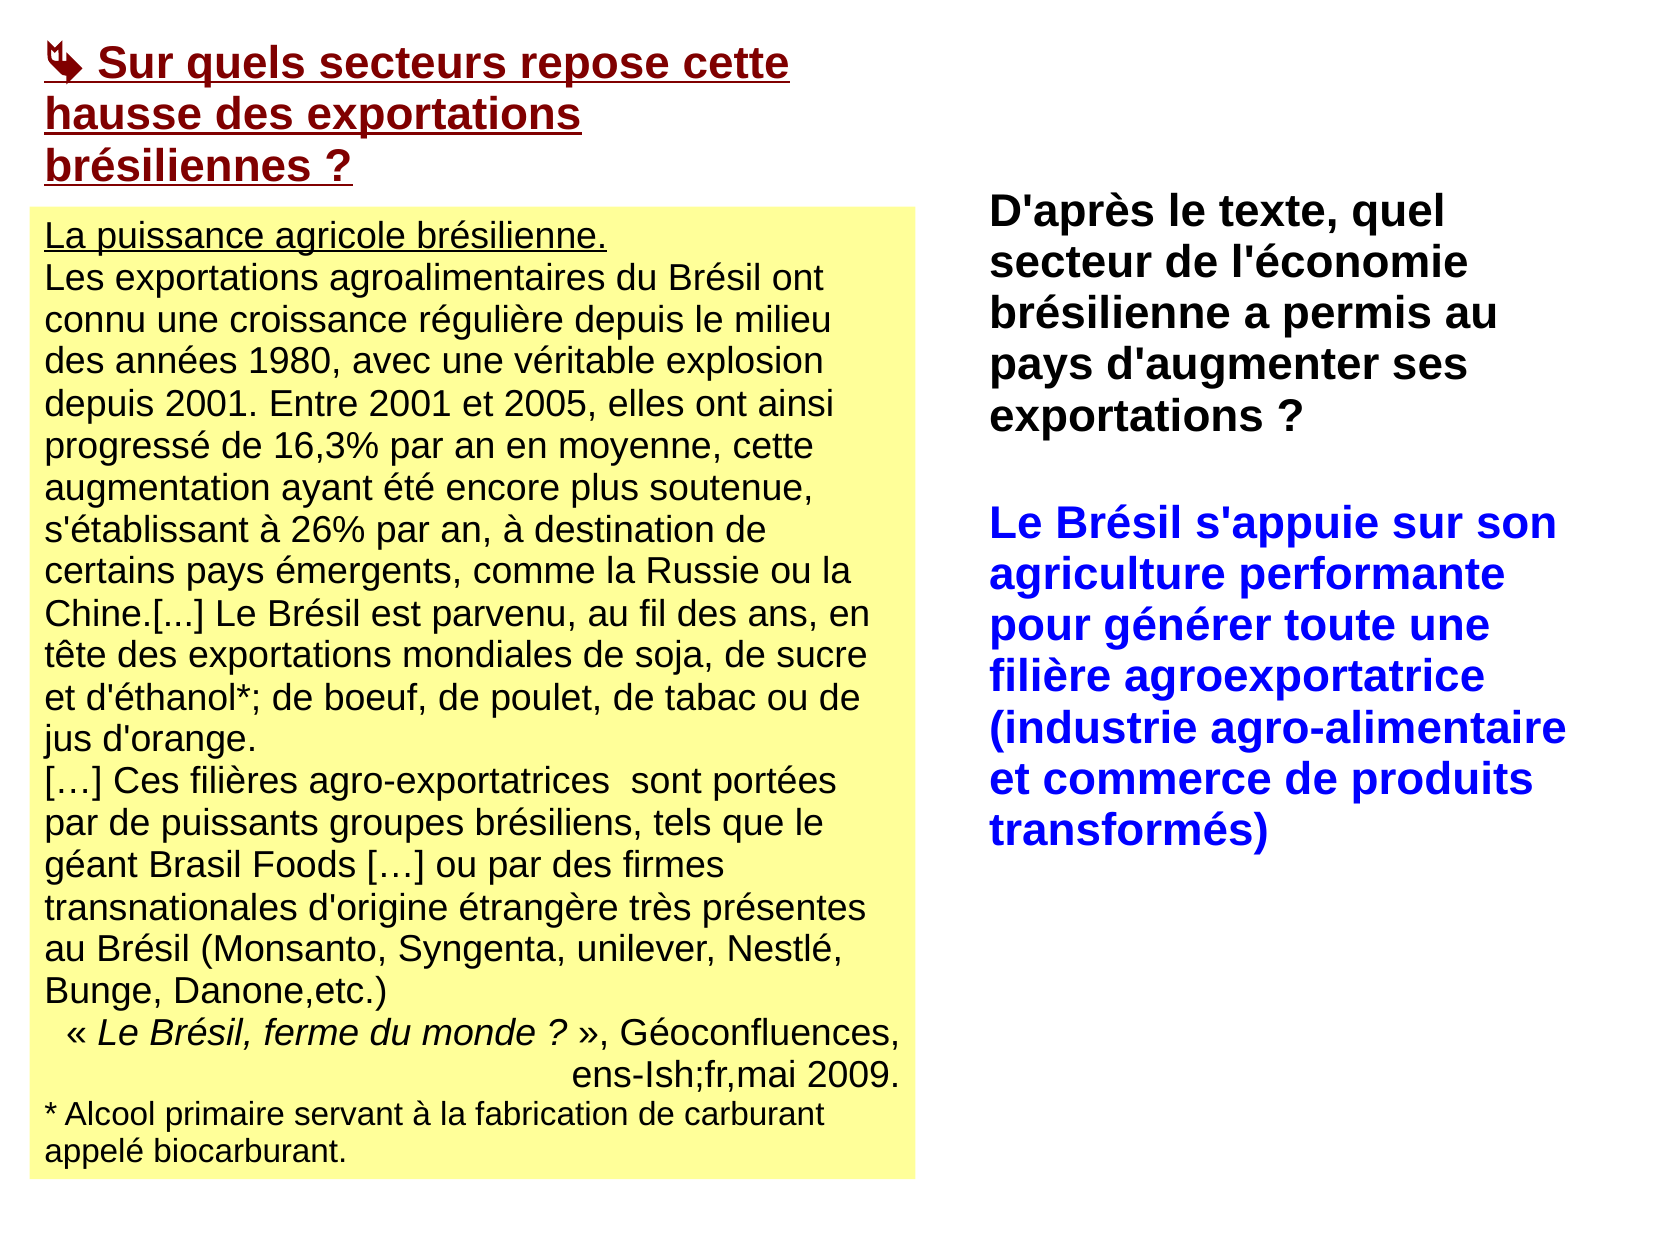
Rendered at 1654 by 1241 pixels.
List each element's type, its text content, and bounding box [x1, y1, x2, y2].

text_box Le Brésil s'appuie sur son agriculture performante pour générer toute une filière agroexportatrice (industrie agro-alimentaire et commerce de produits transformés) [974, 489, 1625, 870]
text_box  Sur quels secteurs repose cette hausse des exportations brésiliennes ? [29, 29, 916, 202]
text_box D'après le texte, quel secteur de l'économie brésilienne a permis au pays d'augmenter ses exportations ? [974, 177, 1625, 454]
text_box La puissance agricole brésilienne. Les exportations agroalimentaires du Brésil ont connu une croissance régulière depuis le milieu des années 1980, avec une véritable explosion depuis 2001. Entre 2001 et 2005, elles ont ainsi progressé de 16,3% par an en moyenne, cette augmentation ayant été encore plus soutenue, s'établissant à 26% par an, à destination de certains pays émergents, comme la Russie ou la Chine.[...] Le Brésil est parvenu, au fil des ans, en tête des exportations mondiales de soja, de sucre et d'éthanol*; de boeuf, de poulet, de tabac ou de jus d'orange. […] Ces filières agro-exportatrices sont portées par de puissants groupes brésiliens, tels que le géant Brasil Foods […] ou par des firmes transnationales d'origine étrangère très présentes au Brésil (Monsanto, Syngenta, unilever, Nestlé, Bunge, Danone,etc.) « Le Brésil, ferme du monde ? », Géoconfluences, ens-Ish;fr,mai 2009. * Alcool primaire servant à la fabrication de carburant appelé biocarburant. [29, 206, 916, 1180]
